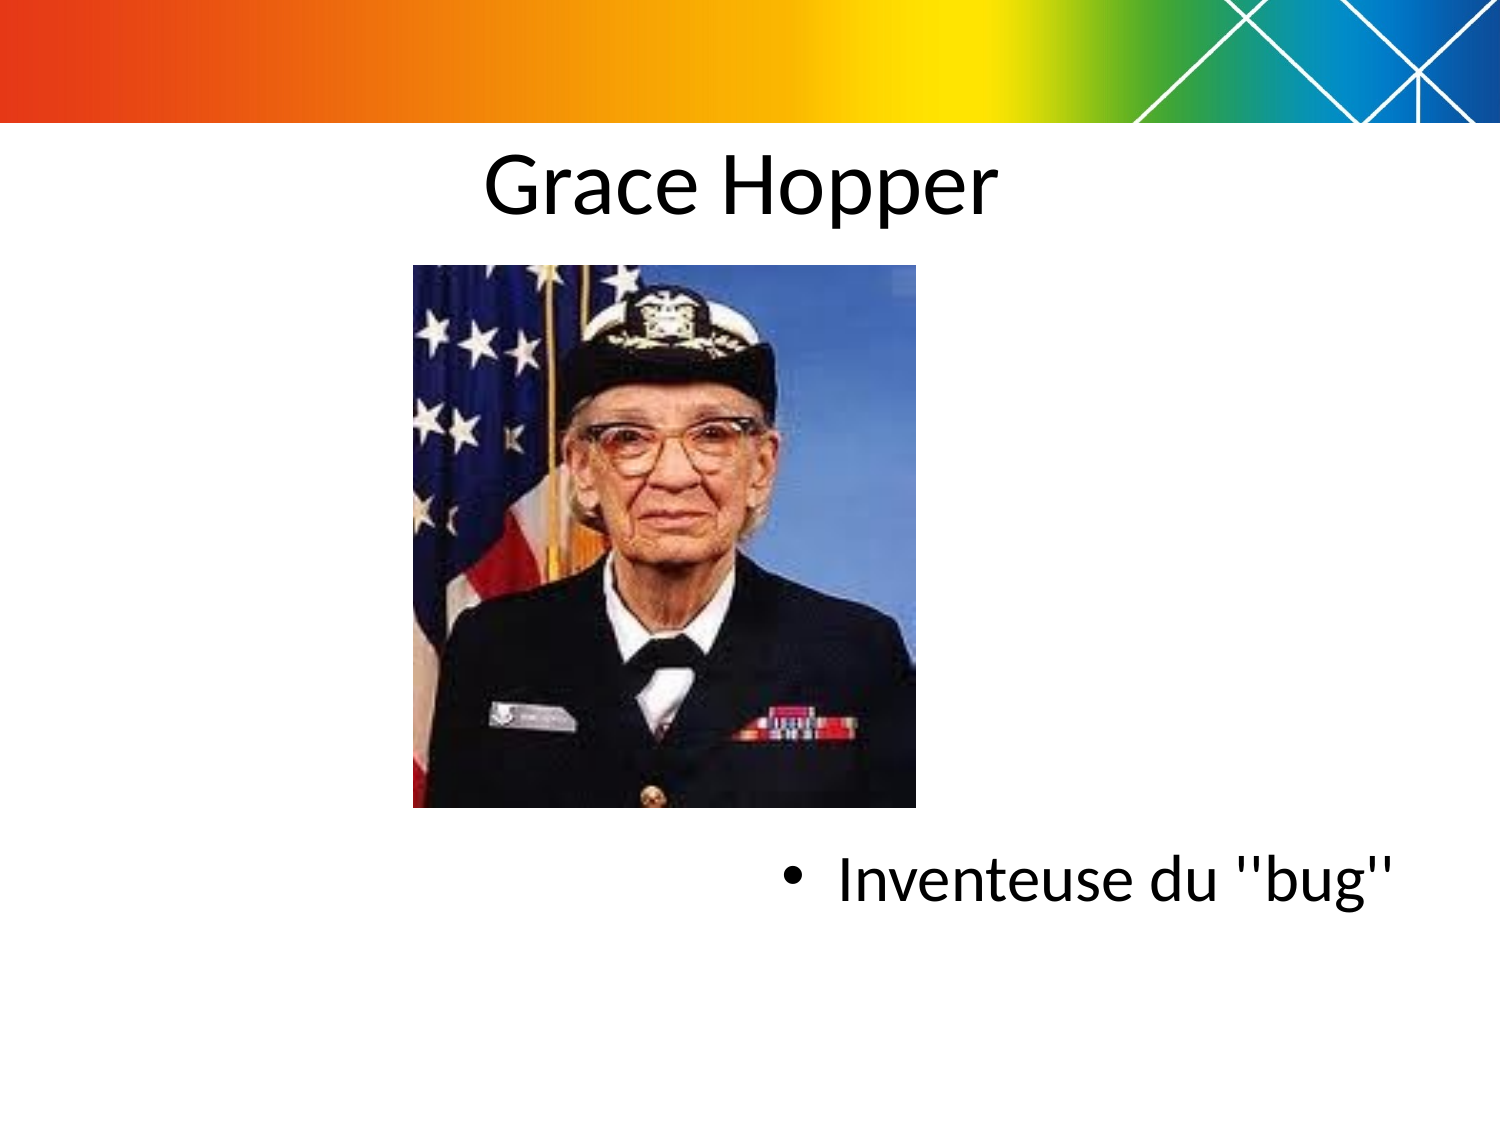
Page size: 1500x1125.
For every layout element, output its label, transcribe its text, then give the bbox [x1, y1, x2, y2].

picture [413, 265, 916, 808]
list Inventeuse du ''bug'' [766, 826, 1426, 1006]
picture [0, 0, 1306, 123]
title Grace Hopper [67, 59, 1418, 296]
picture [1340, 0, 1500, 123]
